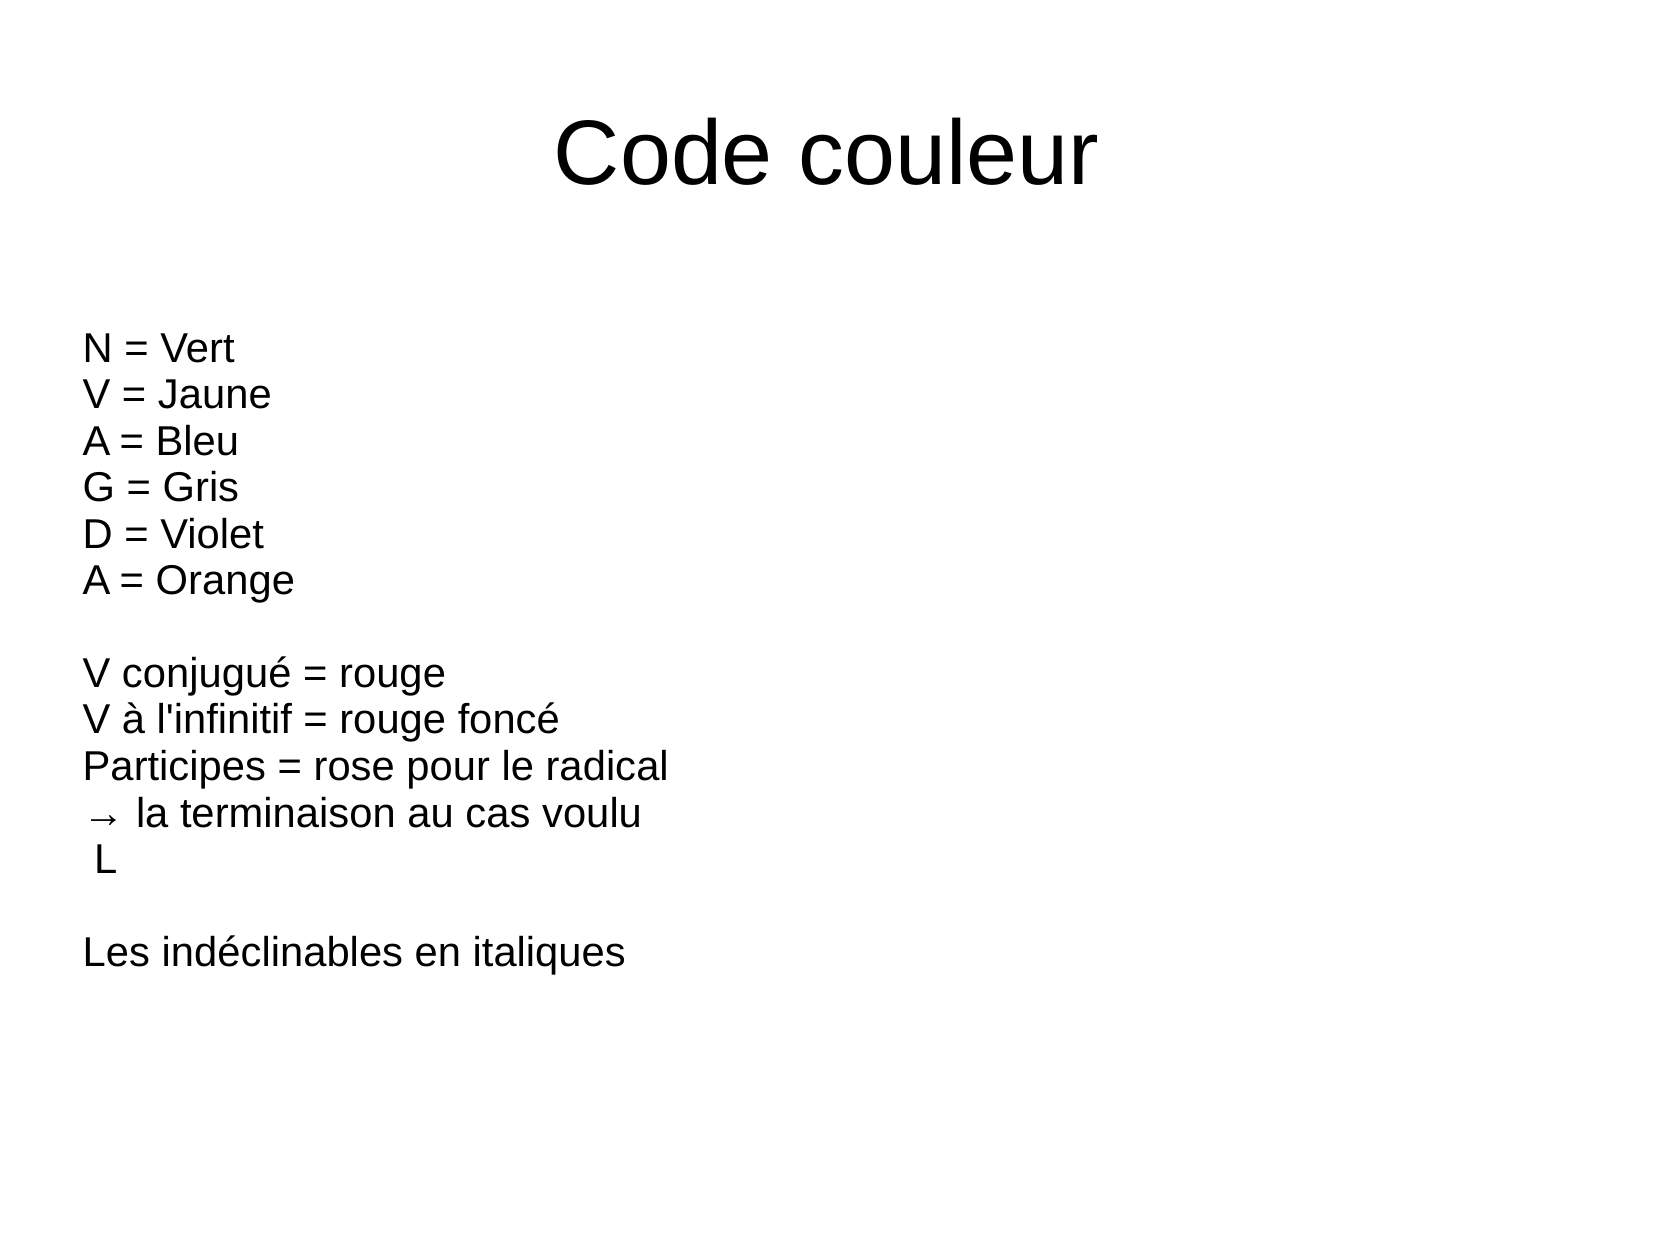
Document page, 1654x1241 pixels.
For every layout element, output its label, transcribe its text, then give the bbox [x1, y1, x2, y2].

subtitle N = Vert V = Jaune A = Bleu G = Gris D = Violet A = Orange V conjugué = rouge V à l'infinitif = rouge foncé Participes = rose pour le radical → la terminaison au cas voulu L Les indéclinables en italiques [82, 290, 1571, 1010]
title Code couleur [82, 49, 1571, 257]
